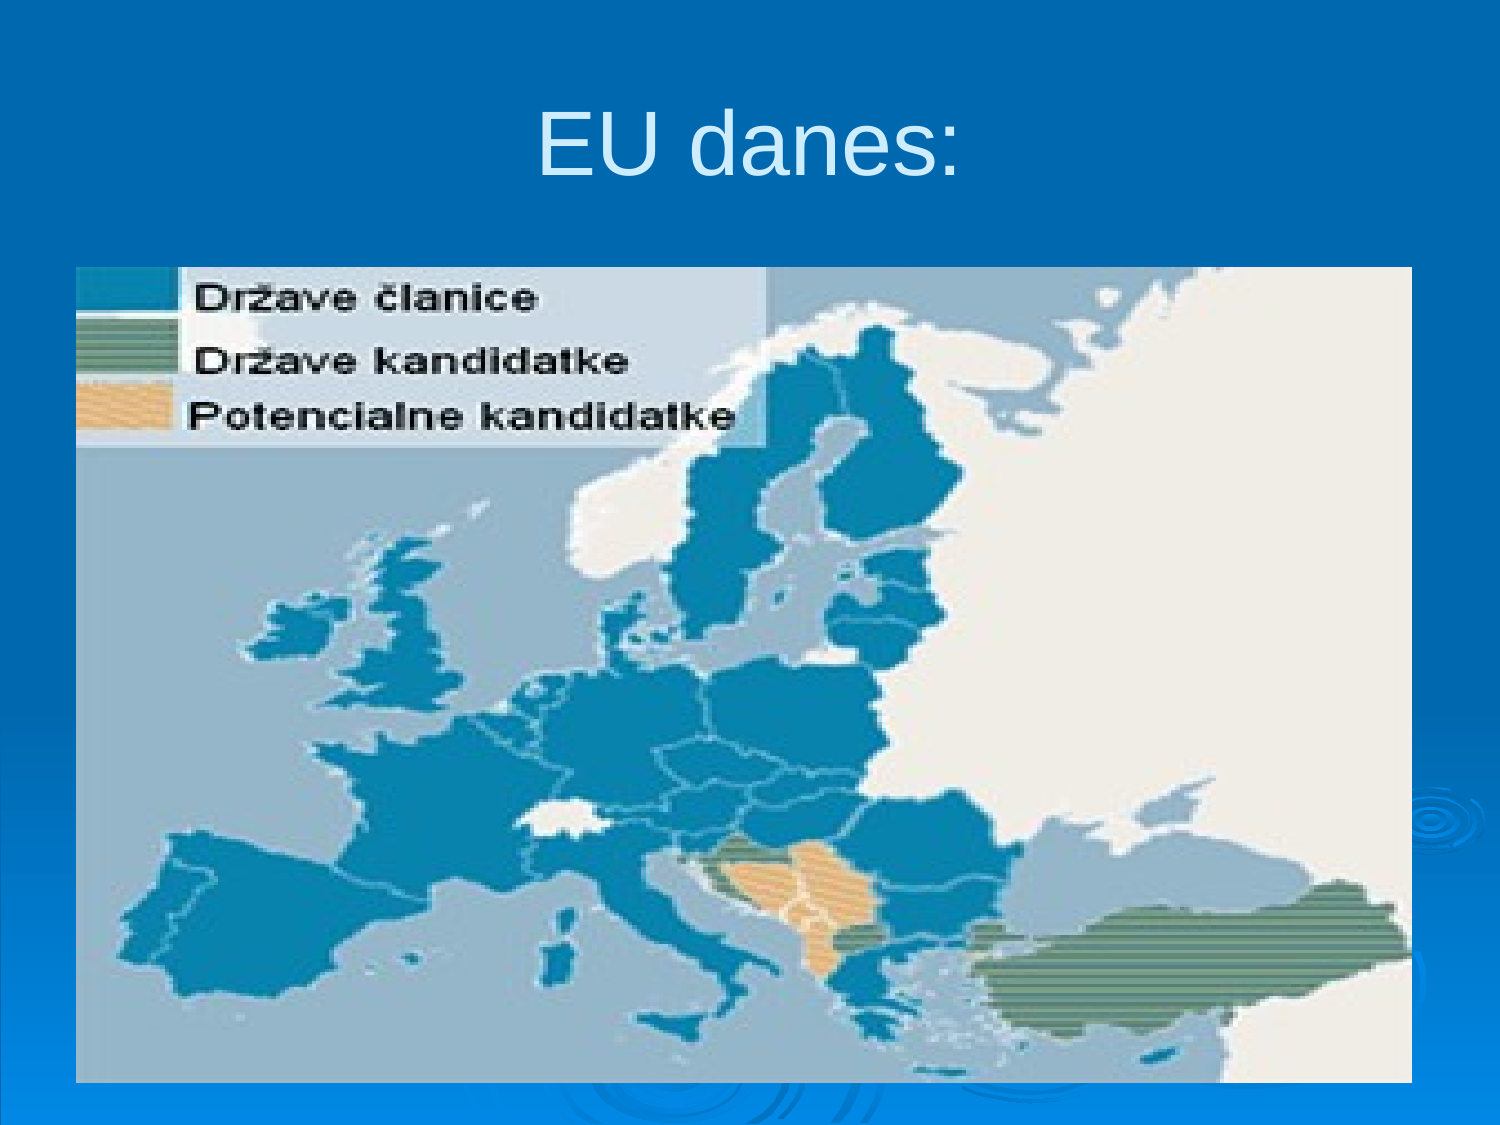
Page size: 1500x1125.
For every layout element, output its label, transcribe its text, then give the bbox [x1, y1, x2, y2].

picture [76, 267, 1412, 1083]
picture [76, 267, 150, 272]
title EU danes: [75, 45, 1425, 233]
